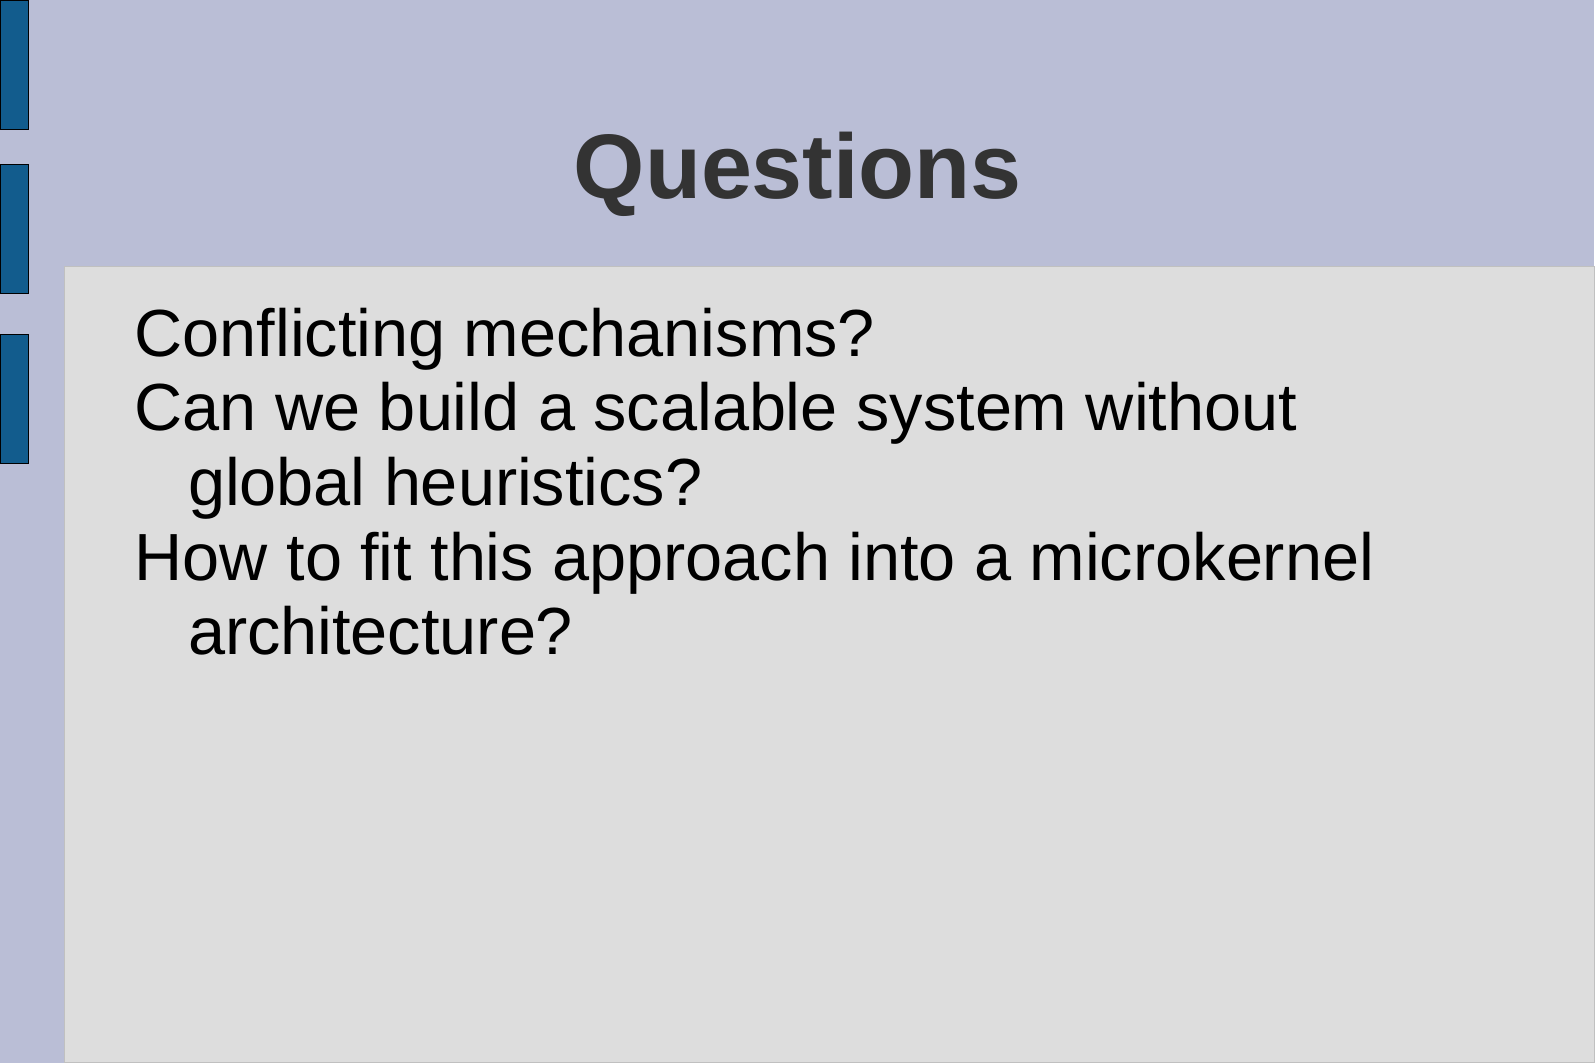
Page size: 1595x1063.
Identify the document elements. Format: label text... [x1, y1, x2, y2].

title Questions [117, 78, 1479, 256]
list Conflicting mechanisms? Can we build a scalable system without global heuristics? How to fit this approach into a microkernel architecture? [117, 295, 1479, 966]
